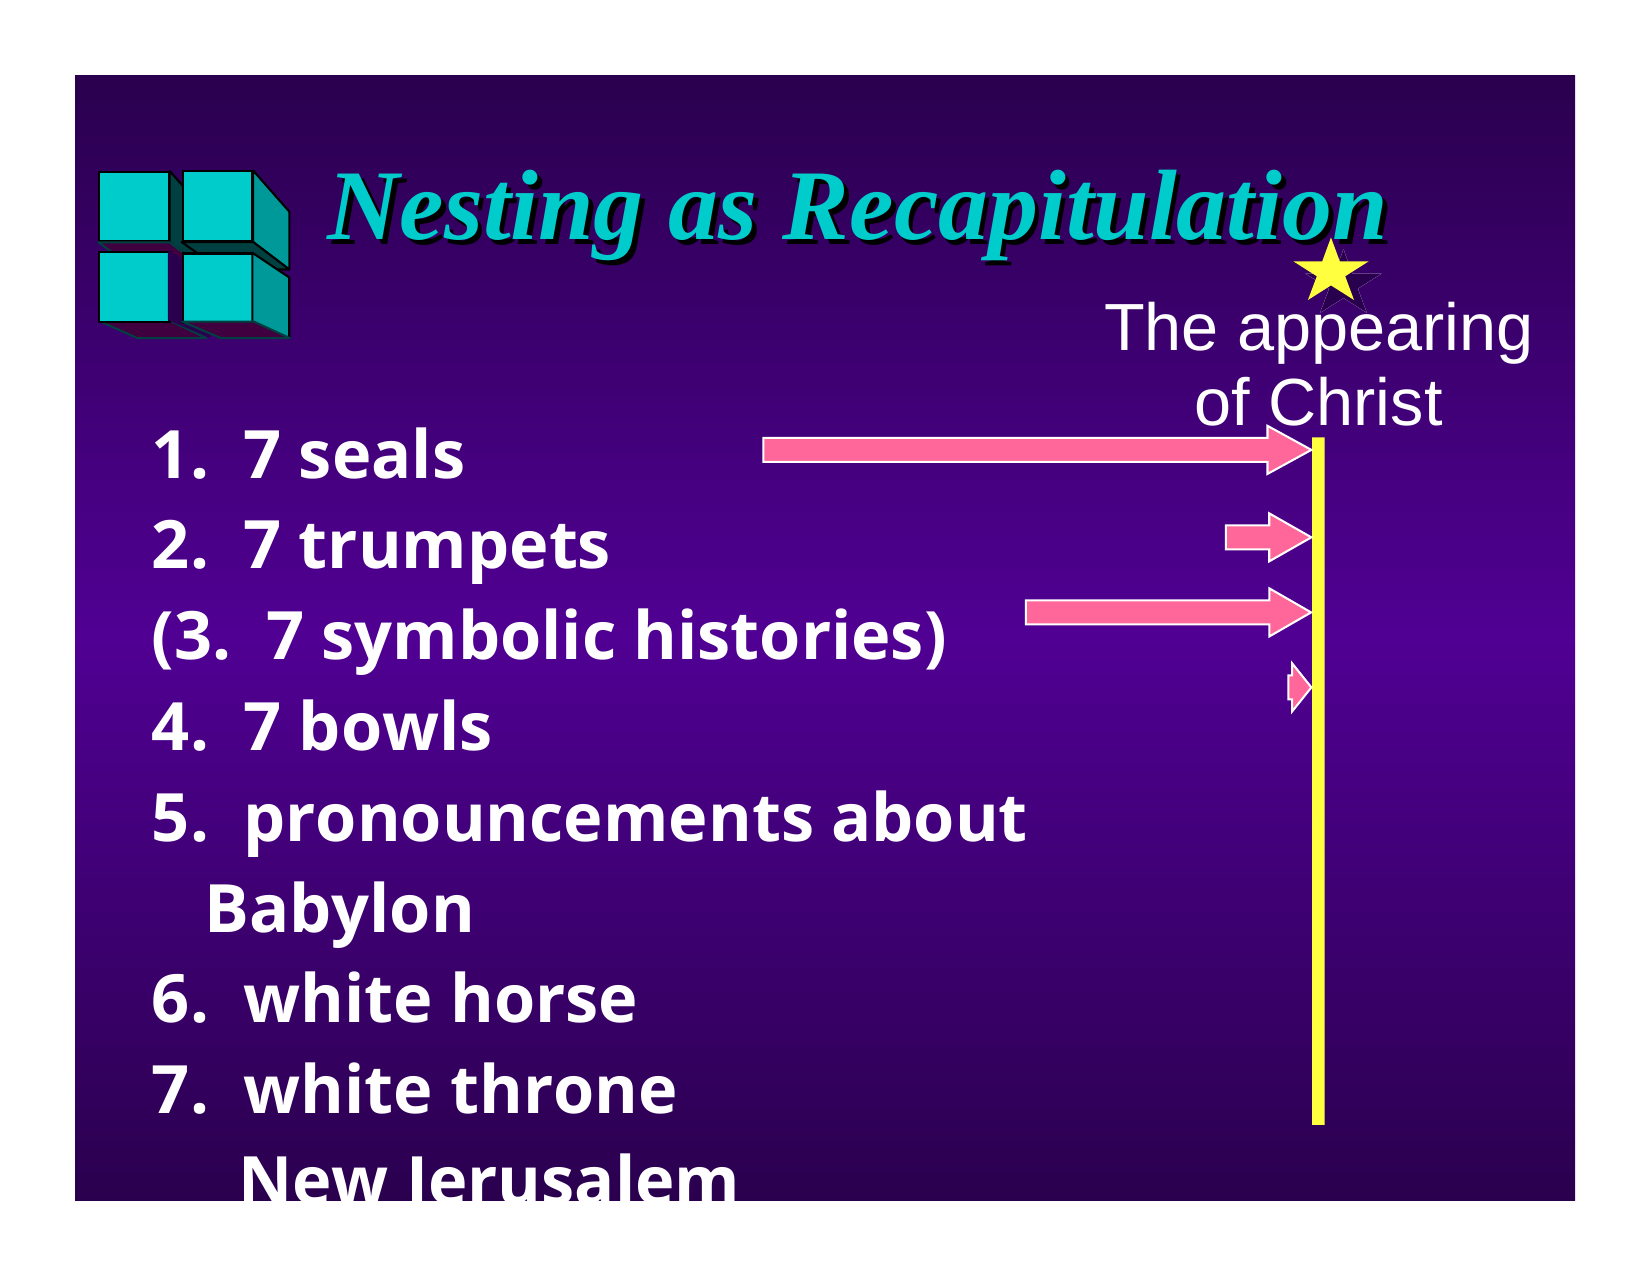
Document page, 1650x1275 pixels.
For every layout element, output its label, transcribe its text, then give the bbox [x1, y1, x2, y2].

title Nesting as Recapitulation [312, 69, 1525, 344]
text_box [1293, 237, 1369, 300]
text_box [763, 425, 1325, 1125]
list 1. 7 seals 2. 7 trumpets (3. 7 symbolic histories) 4. 7 bowls 5. pronouncements about Babylon 6. white horse 7. white throne New Jerusalem [137, 399, 1138, 1192]
text_box The appearing of Christ [1089, 282, 1548, 447]
